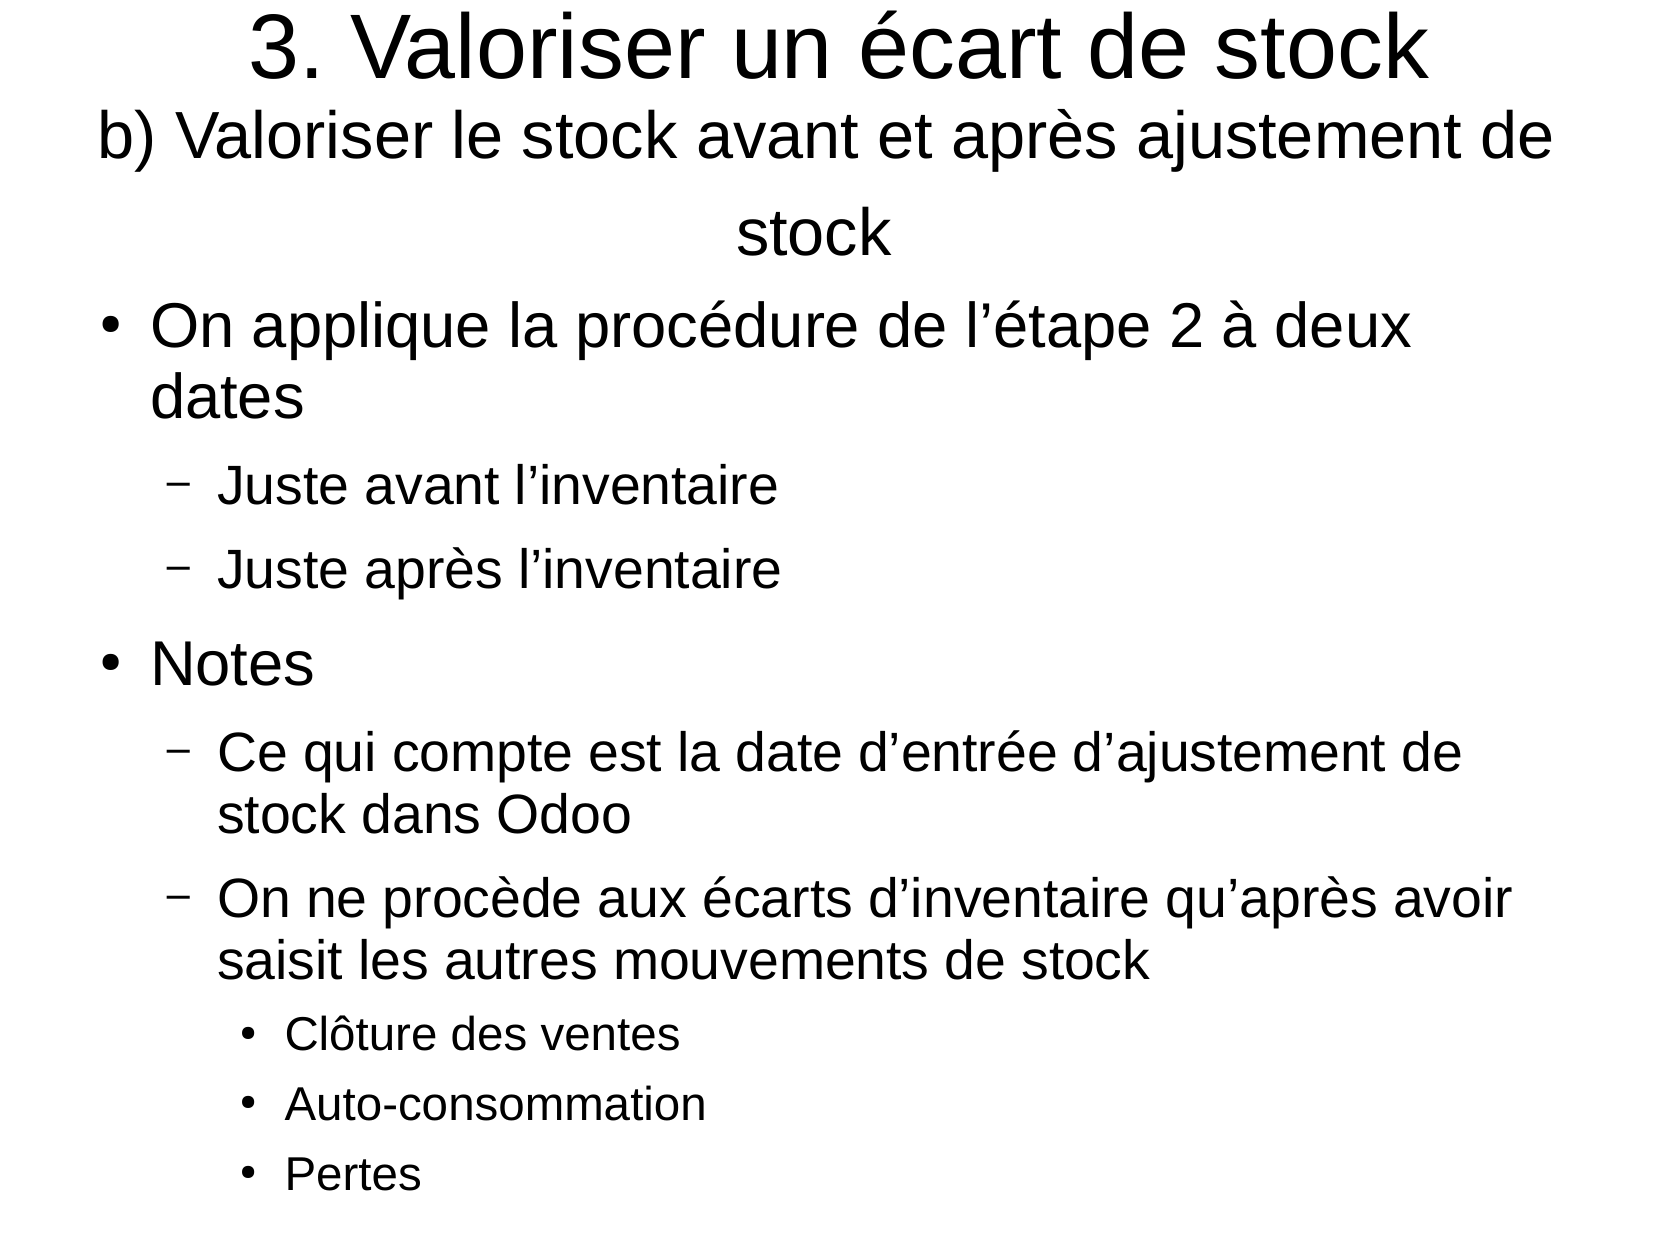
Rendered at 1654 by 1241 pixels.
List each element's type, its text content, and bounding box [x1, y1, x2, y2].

list On applique la procédure de l’étape 2 à deux dates Juste avant l’inventaire Juste après l’inventaire Notes Ce qui compte est la date d’entrée d’ajustement de stock dans Odoo On ne procède aux écarts d’inventaire qu’après avoir saisit les autres mouvements de stock Clôture des ventes Auto-consommation Pertes [82, 290, 1571, 1205]
title 3. Valoriser un écart de stock b) Valoriser le stock avant et après ajustement de stock [82, 0, 1571, 275]
